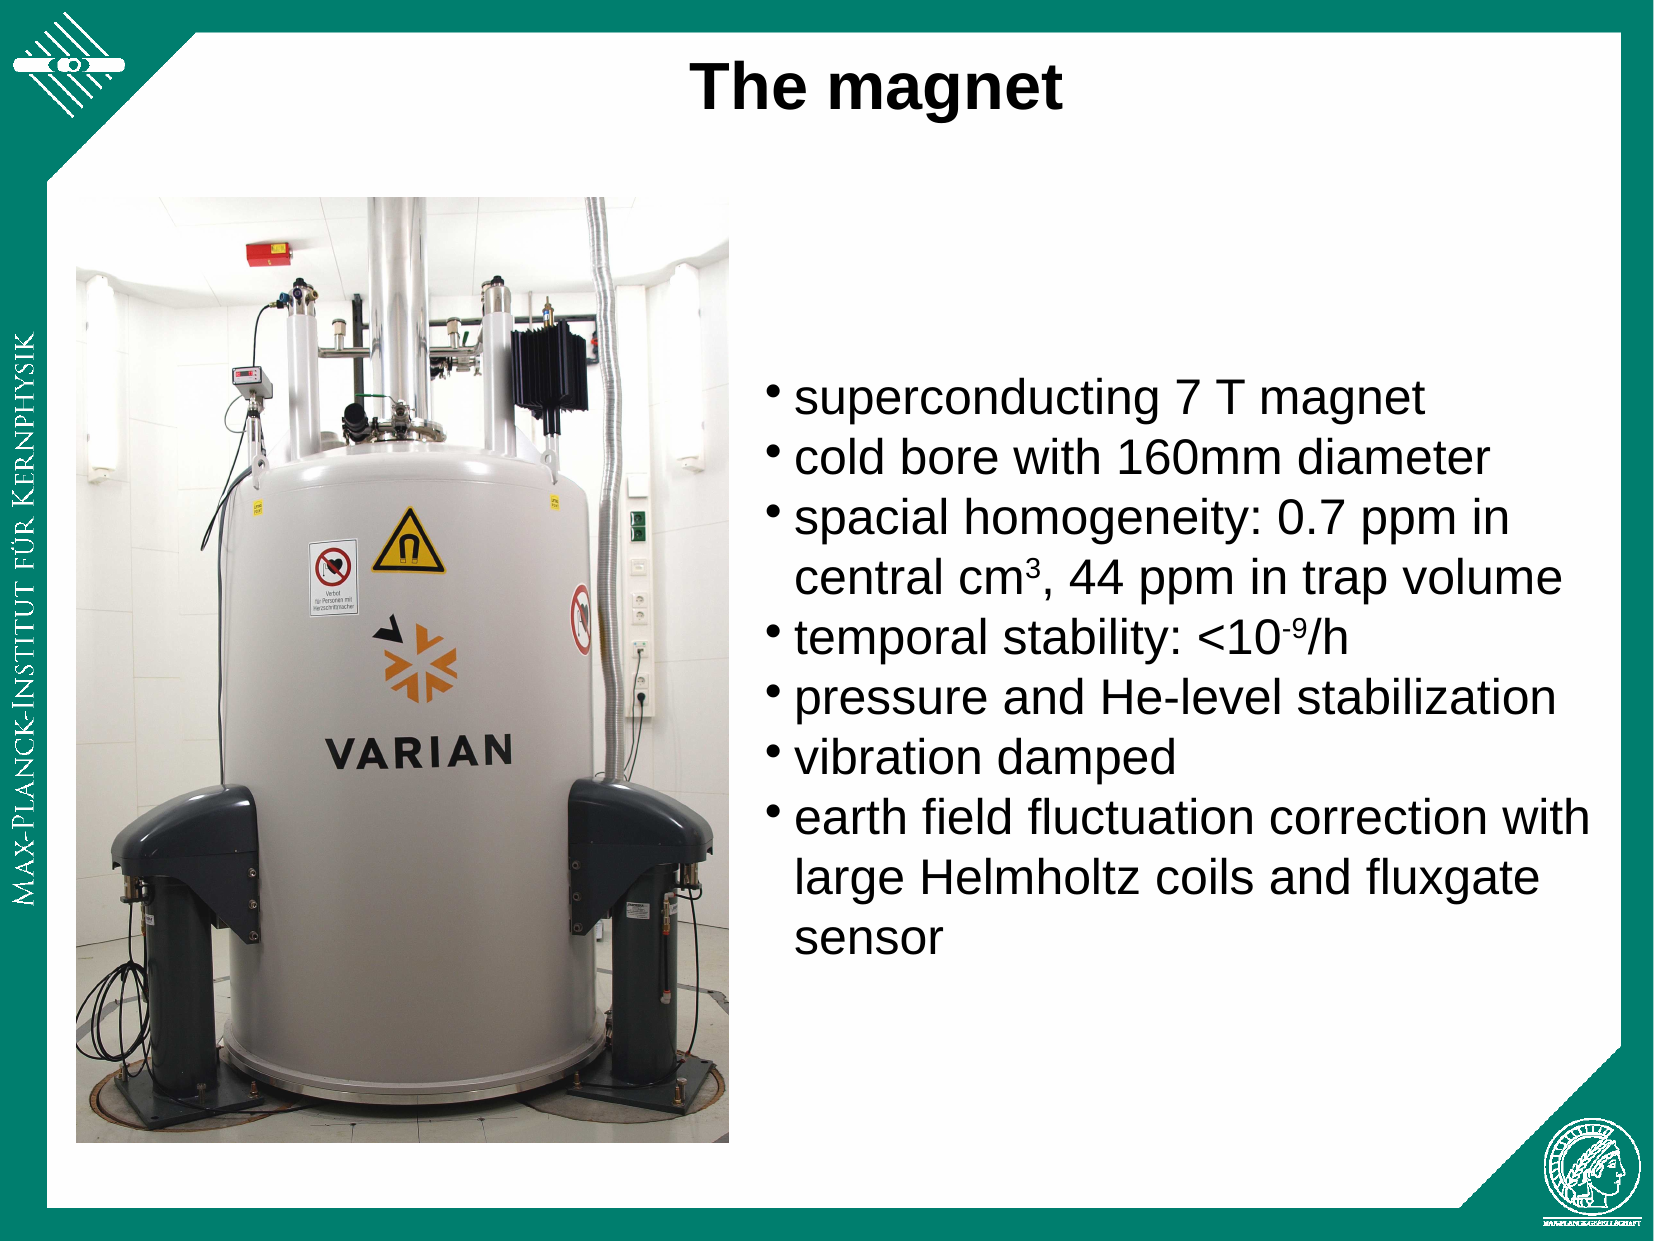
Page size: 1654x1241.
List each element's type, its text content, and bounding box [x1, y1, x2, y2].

text_box superconducting 7 T magnet cold bore with 160mm diameter spacial homogeneity: 0.7 ppm in central cm3, 44 ppm in trap volume temporal stability: <10-9/h pressure and He-level stabilization vibration damped earth field fluctuation correction with large Helmholtz coils and fluxgate sensor [750, 357, 1613, 973]
picture [0, 0, 1654, 1241]
text_box The magnet [391, 35, 1363, 130]
